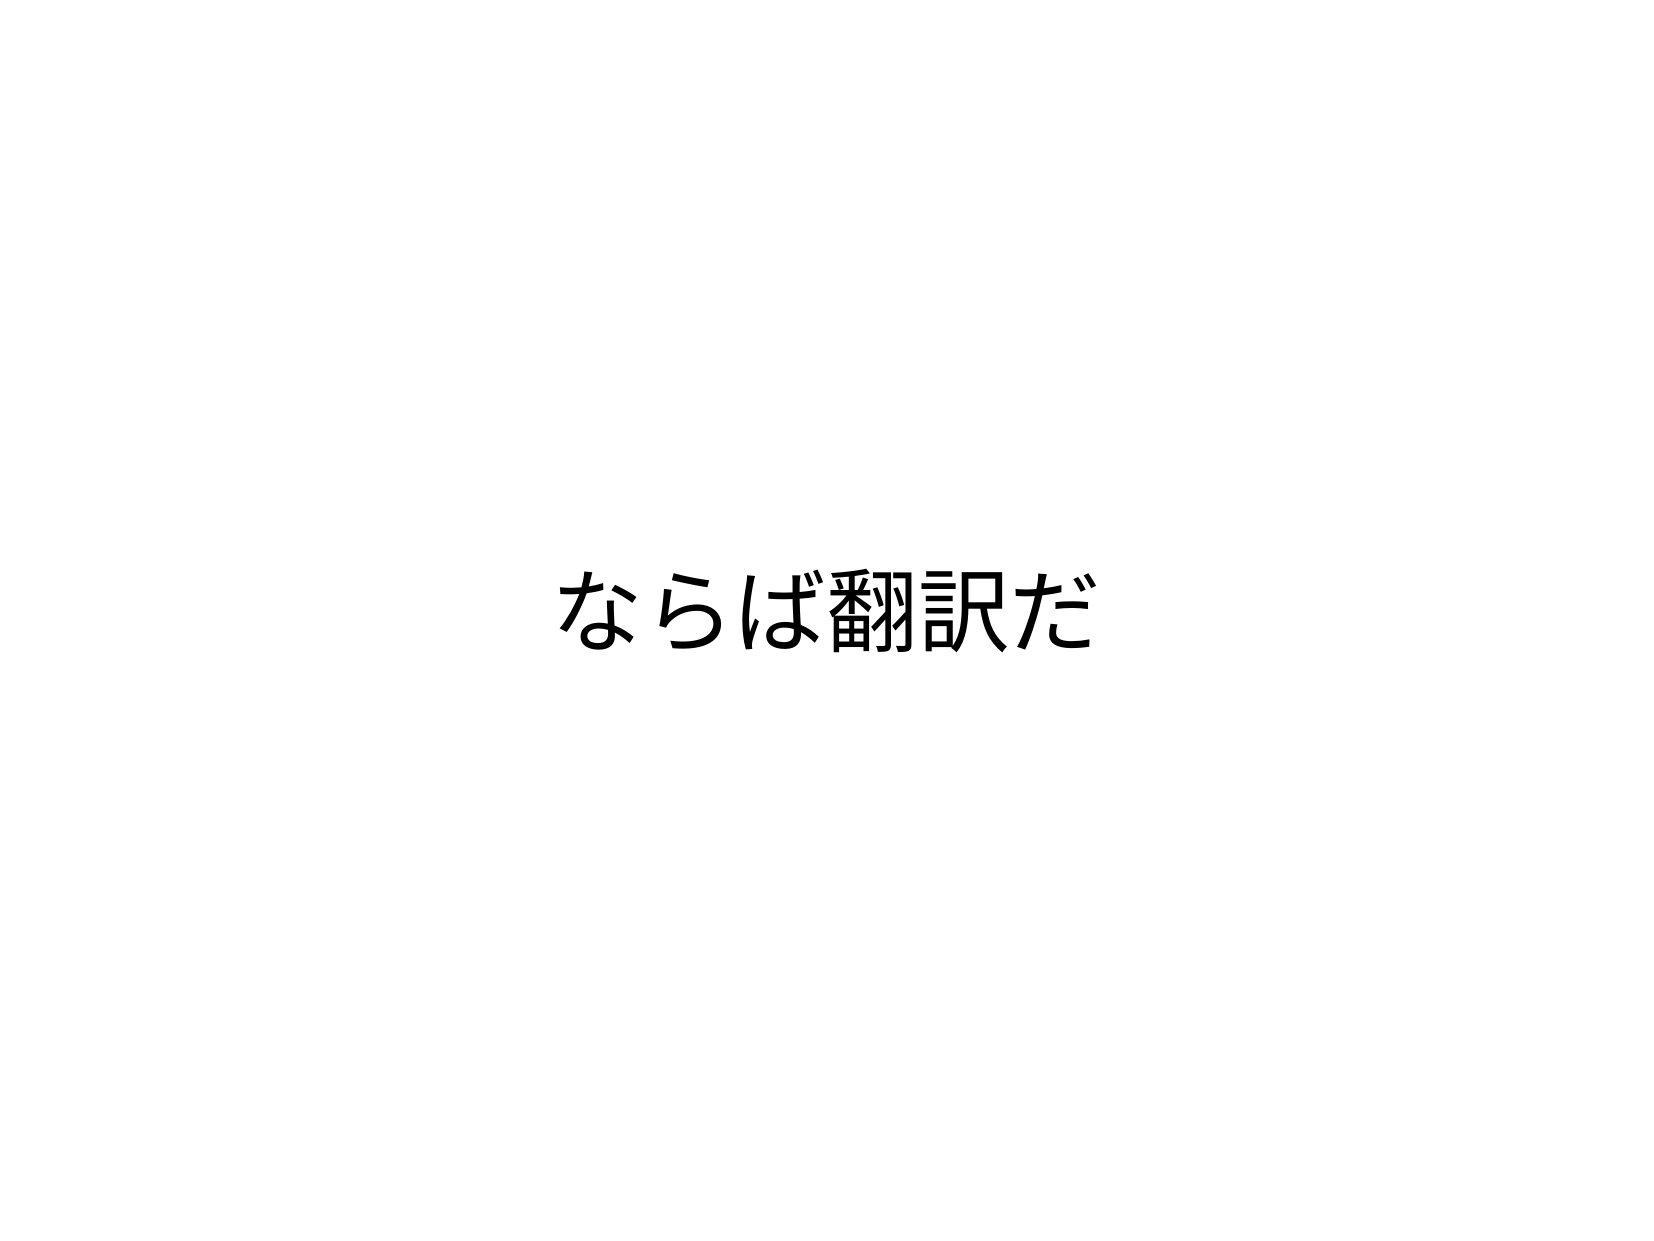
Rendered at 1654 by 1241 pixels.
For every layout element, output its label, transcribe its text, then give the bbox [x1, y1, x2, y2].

title ならば翻訳だ [82, 501, 1571, 709]
